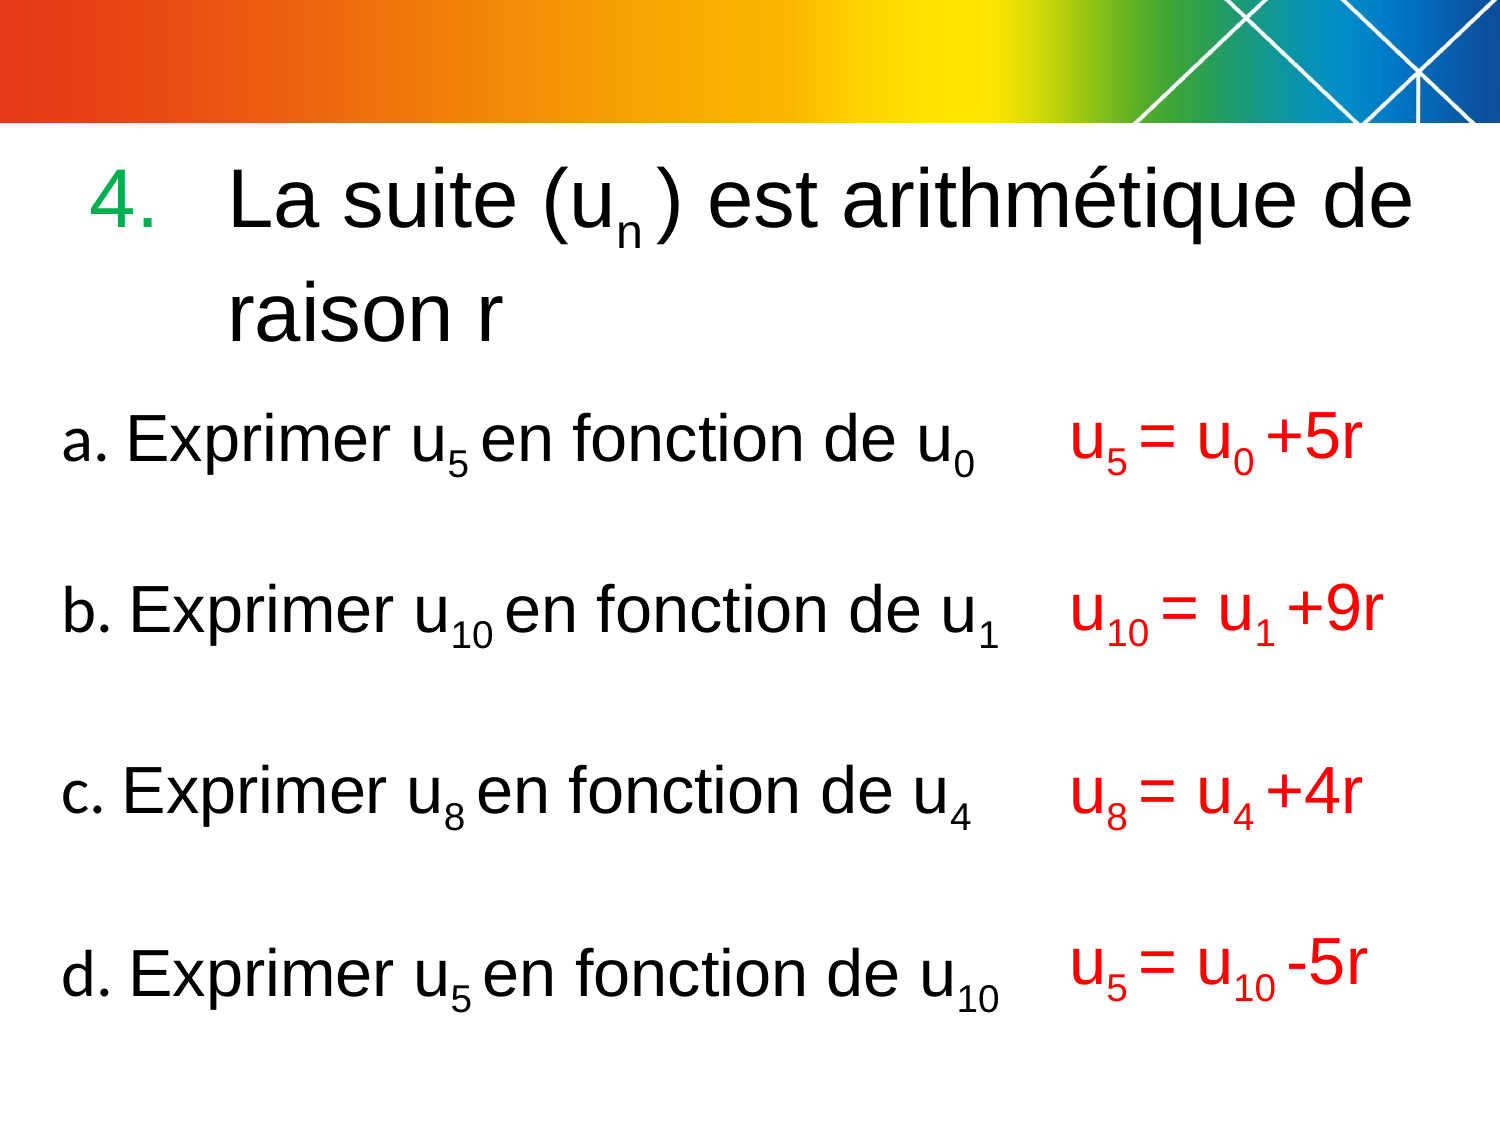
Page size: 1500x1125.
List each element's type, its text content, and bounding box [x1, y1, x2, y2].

picture [0, 0, 1359, 123]
text_box La suite (un ) est arithmétique de raison r [75, 164, 1500, 339]
text_box u5 = u0 +5r u10 = u1 +9r u8 = u4 +4r u5 = u10 -5r [1054, 384, 1419, 1125]
picture [1340, 0, 1500, 123]
text_box a. Exprimer u5 en fonction de u0 b. Exprimer u10 en fonction de u1 c. Exprimer u8 en fonction de u4 d. Exprimer u5 en fonction de u10 [46, 386, 1054, 1120]
